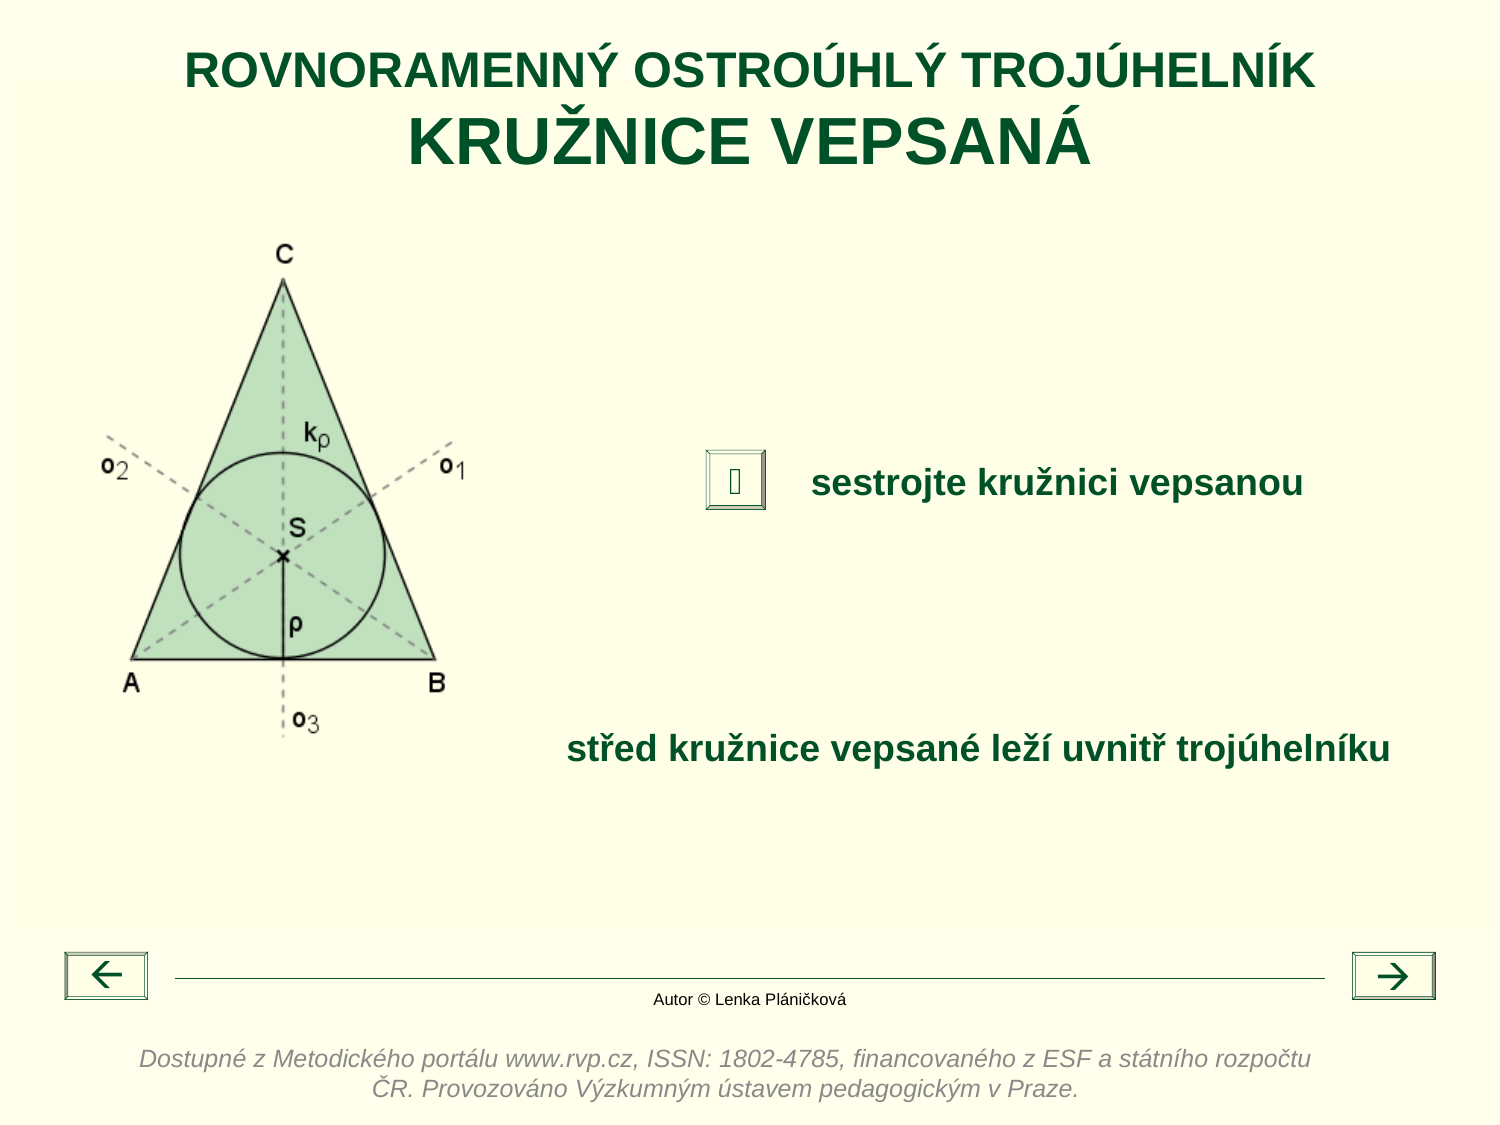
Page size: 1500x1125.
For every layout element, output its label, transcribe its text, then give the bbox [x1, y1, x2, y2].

text_box sestrojte kružnici vepsanou [796, 450, 1365, 511]
text_box Autor © Lenka Pláničková [171, 981, 1329, 1017]
text_box  [710, 454, 761, 505]
text_box Dostupné z Metodického portálu www.rvp.cz, ISSN: 1802-4785, financovaného z ESF a státního rozpočtu ČR. Provozováno Výzkumným ústavem pedagogickým v Praze. [105, 1042, 1348, 1103]
picture [17, 80, 1494, 928]
text_box  [68, 956, 144, 996]
text_box  [1356, 956, 1432, 996]
text_box ROVNORAMENNÝ OSTROÚHLÝ TROJÚHELNÍK KRUŽNICE VEPSANÁ [22, 31, 1479, 185]
text_box střed kružnice vepsané leží uvnitř trojúhelníku [477, 715, 1481, 777]
